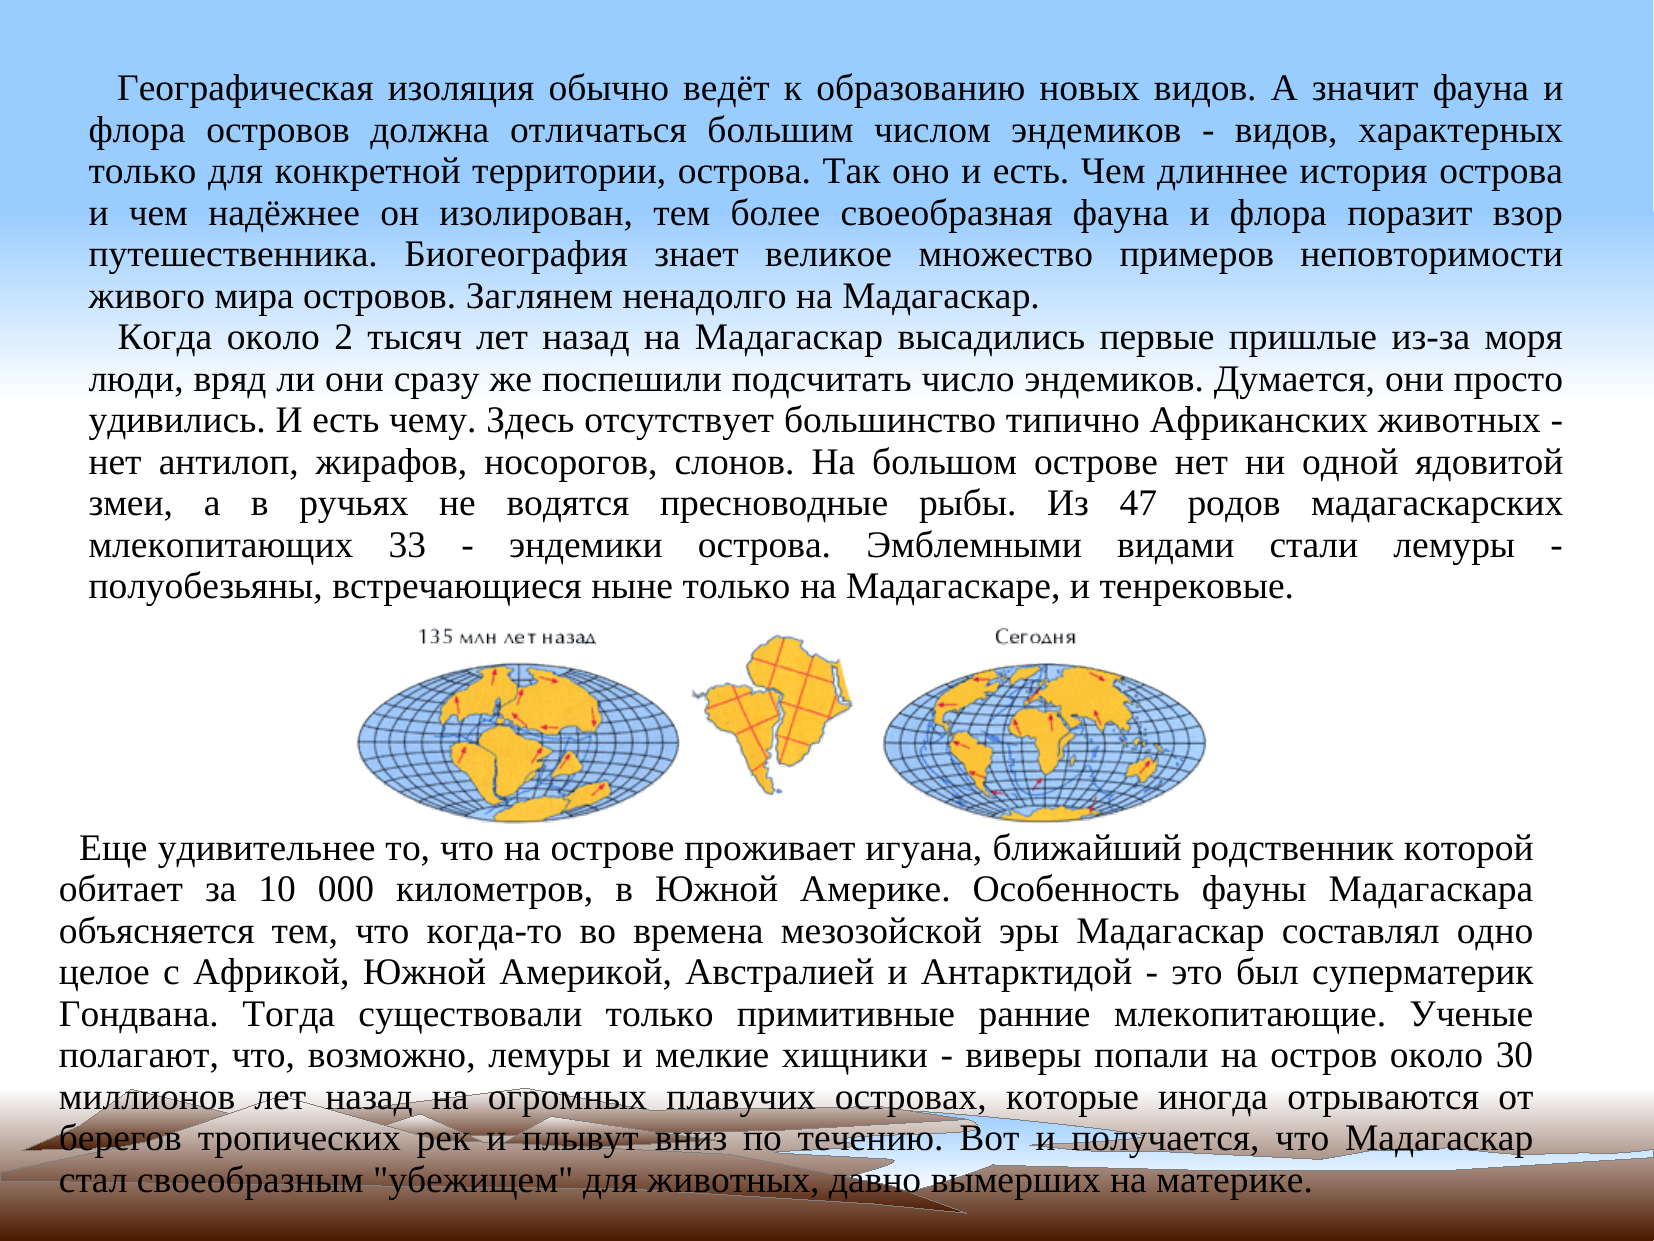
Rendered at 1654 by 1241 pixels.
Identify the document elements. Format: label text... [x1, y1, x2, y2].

picture [880, 625, 1211, 826]
text_box Еще удивительнее то, что на острове проживает игуана, ближайший родственник которой обитает за 10 000 километров, в Южной Америке. Особенность фауны Мадагаскара объясняется тем, что когда-то во времена мезозойской эры Мадагаскар составлял одно целое с Африкой, Южной Америкой, Австралией и Антарктидой - это был суперматерик Гондвана. Тогда существовали только примитивные ранние млекопитающие. Ученые полагают, что, возможно, лемуры и мелкие хищники - виверы попали на остров около 30 миллионов лет назад на огромных плавучих островах, которые иногда отрываются от берегов тропических рек и плывут вниз по течению. Вот и получается, что Мадагаскар стал своеобразным "убежищем" для животных, давно вымерших на материке. [59, 826, 1536, 1210]
text_box Географическая изоляция обычно ведёт к образованию новых видов. А значит фауна и флора островов должна отличаться большим числом эндемиков - видов, характерных только для конкретной территории, острова. Так оно и есть. Чем длиннее история острова и чем надёжнее он изолирован, тем более своеобразная фауна и флора поразит взор путешественника. Биогеография знает великое множество примеров неповторимости живого мира островов. Заглянем ненадолго на Мадагаскар. Когда около 2 тысяч лет назад на Мадагаскар высадились первые пришлые из-за моря люди, вряд ли они сразу же поспешили подсчитать число эндемиков. Думается, они просто удивились. И есть чему. Здесь отсутствует большинство типично Африканских животных - нет антилоп, жирафов, носорогов, слонов. На большом острове нет ни одной ядовитой змеи, а в ручьях не водятся пресноводные рыбы. Из 47 родов мадагаскарских млекопитающих 33 - эндемики острова. Эмблемными видами стали лемуры - полуобезьяны, встречающиеся ныне только на Мадагаскаре, и тенрековые. [88, 67, 1565, 621]
picture [354, 625, 684, 826]
picture [686, 631, 857, 798]
